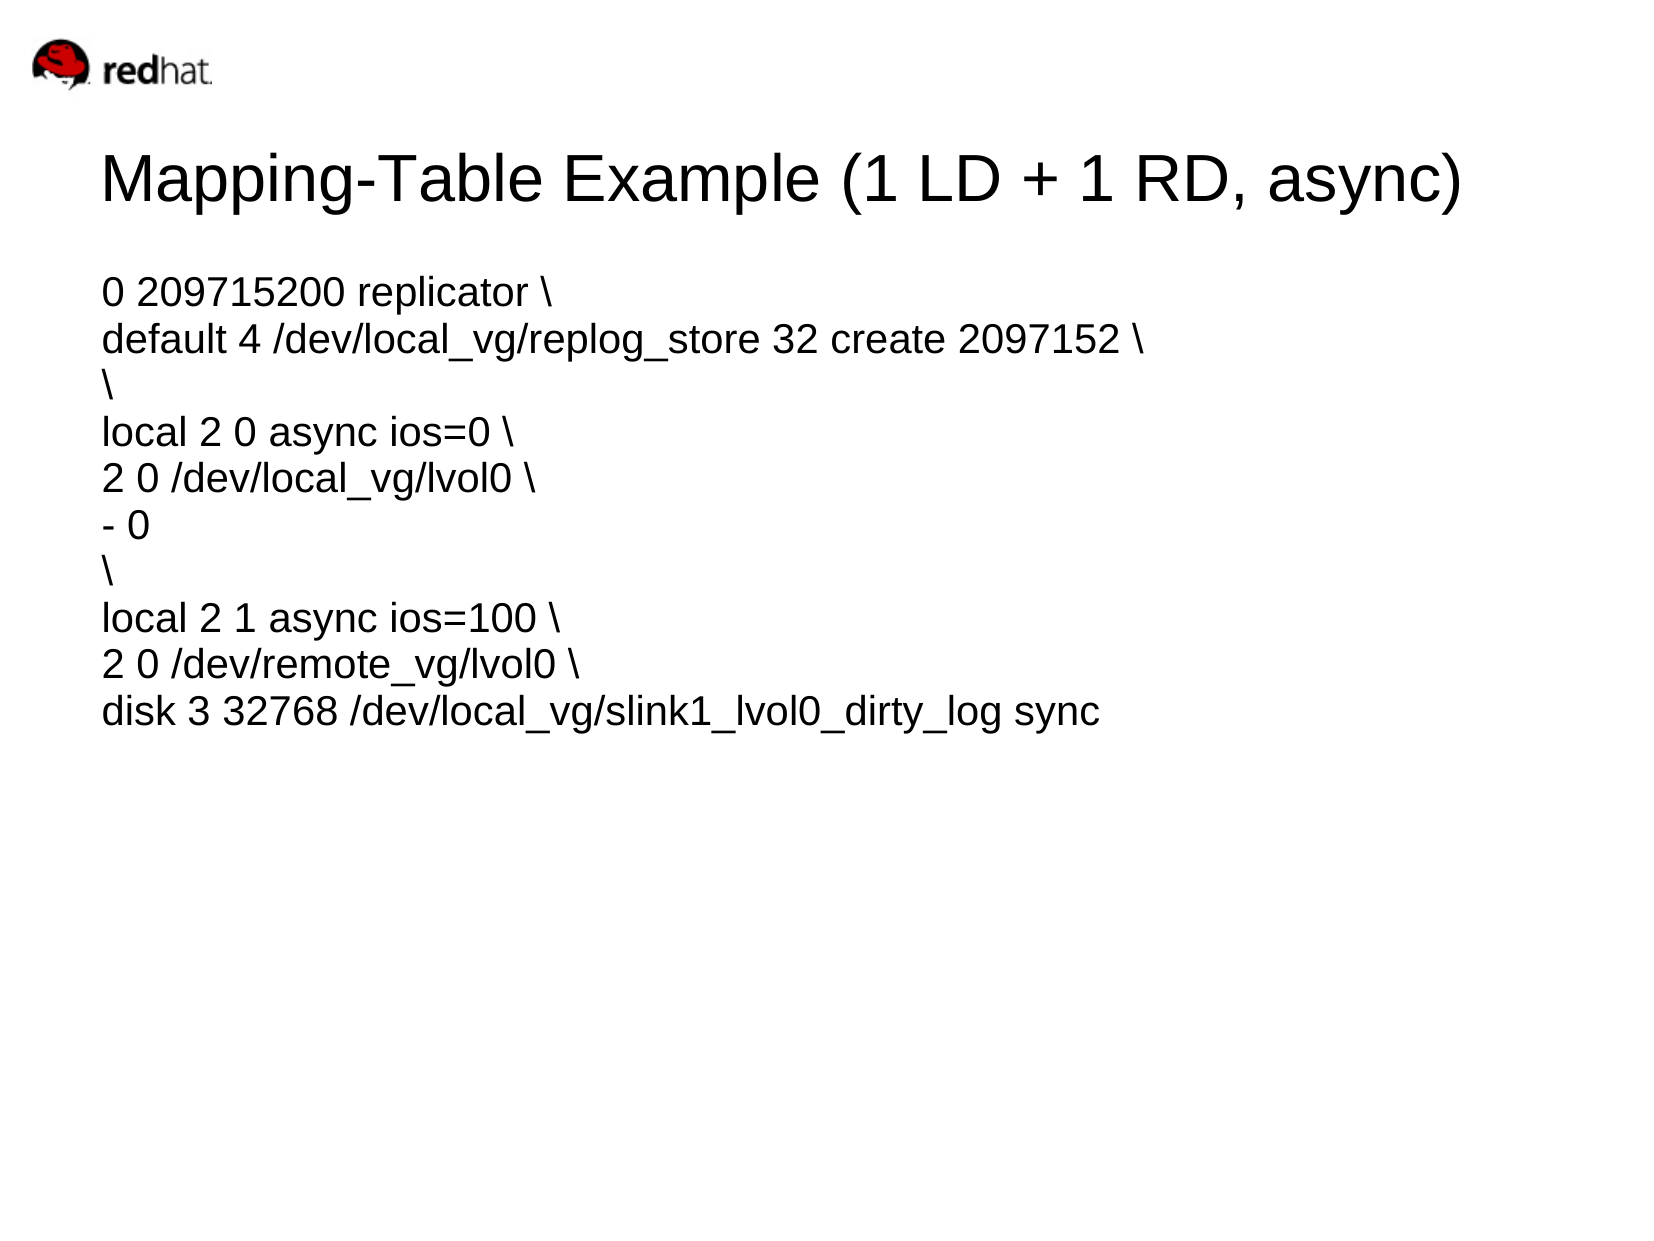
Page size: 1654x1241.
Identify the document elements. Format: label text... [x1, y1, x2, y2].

picture [31, 37, 212, 98]
text_box 0 209715200 replicator \ default 4 /dev/local_vg/replog_store 32 create 2097152 \ \ local 2 0 async ios=0 \ 2 0 /dev/local_vg/lvol0 \ - 0 \ local 2 1 async ios=100 \ 2 0 /dev/remote_vg/lvol0 \ disk 3 32768 /dev/local_vg/slink1_lvol0_dirty_log sync [101, 268, 1258, 790]
list Mapping-Table Example (1 LD + 1 RD, async) [100, 140, 1506, 874]
